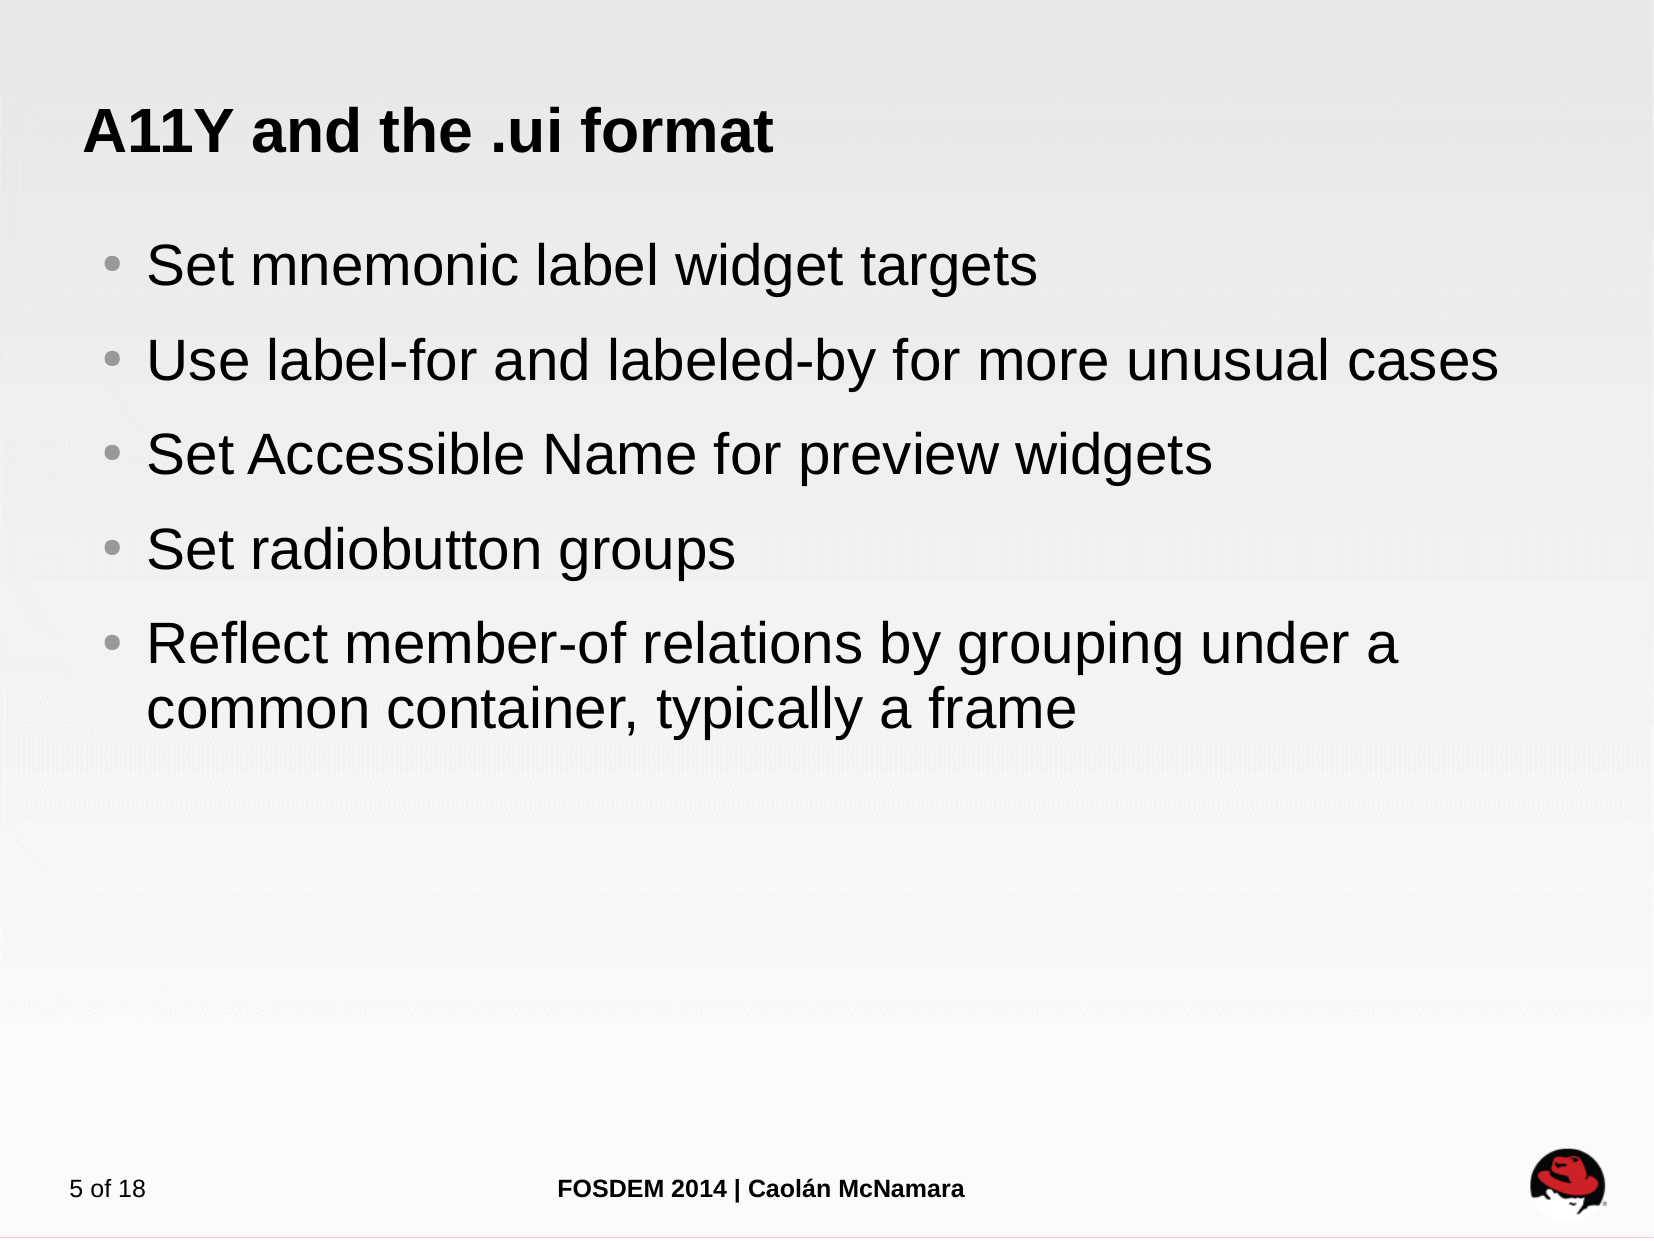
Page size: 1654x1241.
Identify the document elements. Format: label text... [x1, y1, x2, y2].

list Set mnemonic label widget targets Use label-for and labeled-by for more unusual cases Set Accessible Name for preview widgets Set radiobutton groups Reflect member-of relations by grouping under a common container, typically a frame [86, 232, 1576, 742]
picture [0, 0, 1654, 1241]
title A11Y and the .ui format [82, 37, 1571, 226]
